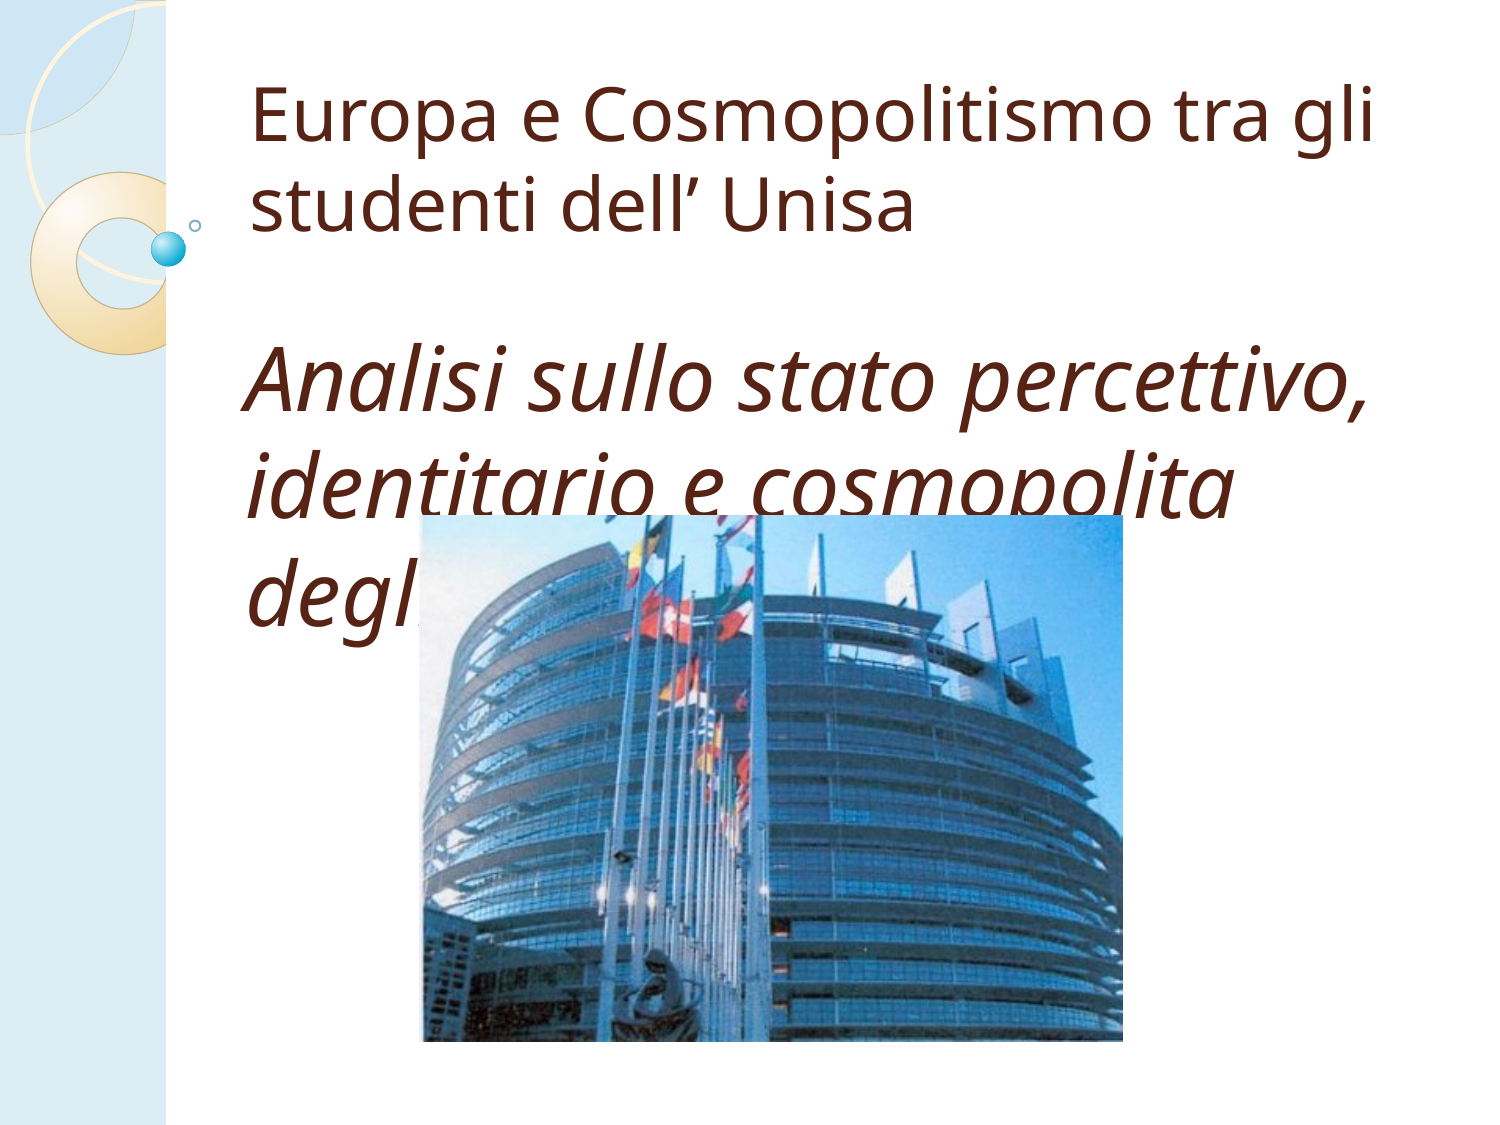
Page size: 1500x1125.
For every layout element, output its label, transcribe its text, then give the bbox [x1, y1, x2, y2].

picture [419, 515, 1123, 1042]
subtitle Analisi sullo stato percettivo, identitario e cosmopolita degli studenti. [230, 314, 1446, 516]
title Europa e Cosmopolitismo tra gli studenti dell’ Unisa [234, 59, 1450, 301]
